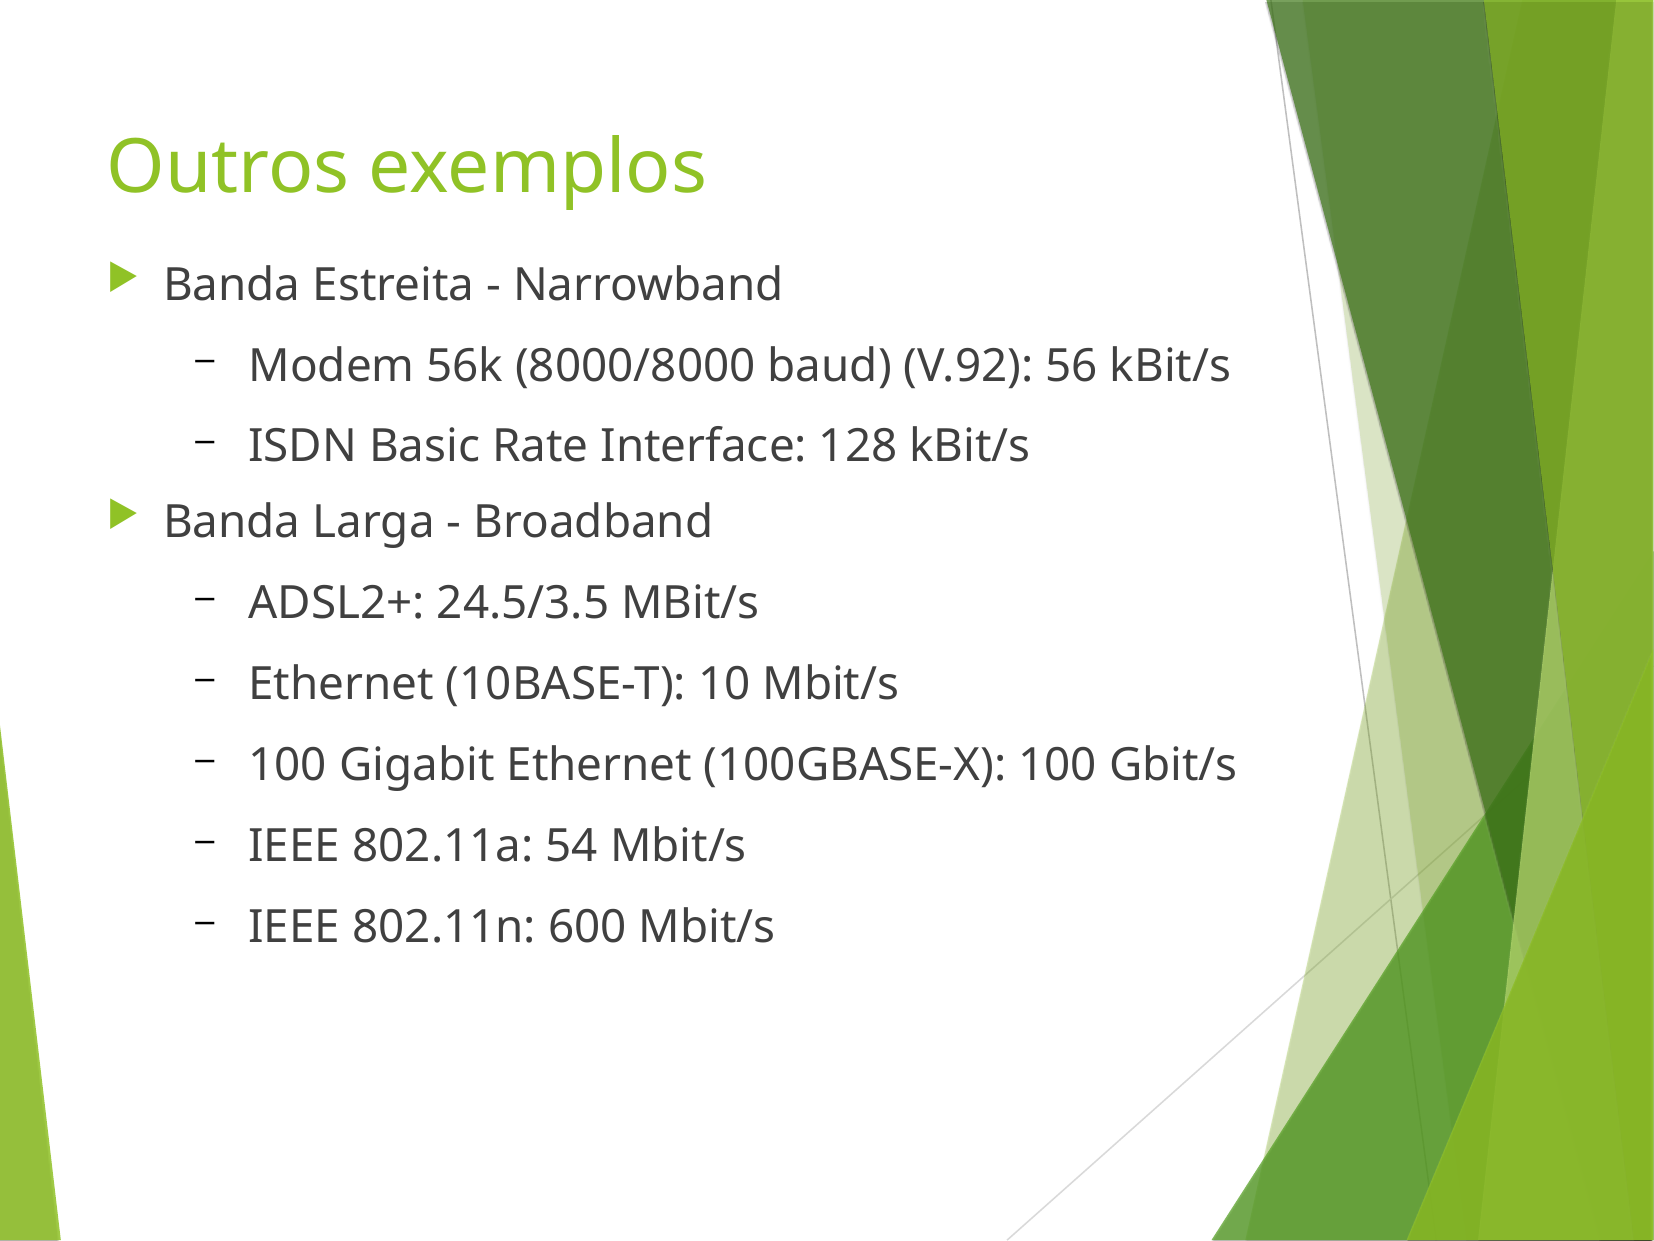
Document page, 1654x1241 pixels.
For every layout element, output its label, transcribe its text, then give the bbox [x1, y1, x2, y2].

title Outros exemplos [91, 110, 1258, 246]
list Banda Estreita - Narrowband Modem 56k (8000/8000 baud) (V.92): 56 kBit/s ISDN Basic Rate Interface: 128 kBit/s Banda Larga - Broadband ADSL2+: 24.5/3.5 MBit/s Ethernet (10BASE-T): 10 Mbit/s 100 Gigabit Ethernet (100GBASE-X): 100 Gbit/s IEEE 802.11a: 54 Mbit/s IEEE 802.11n: 600 Mbit/s [91, 246, 1381, 1179]
